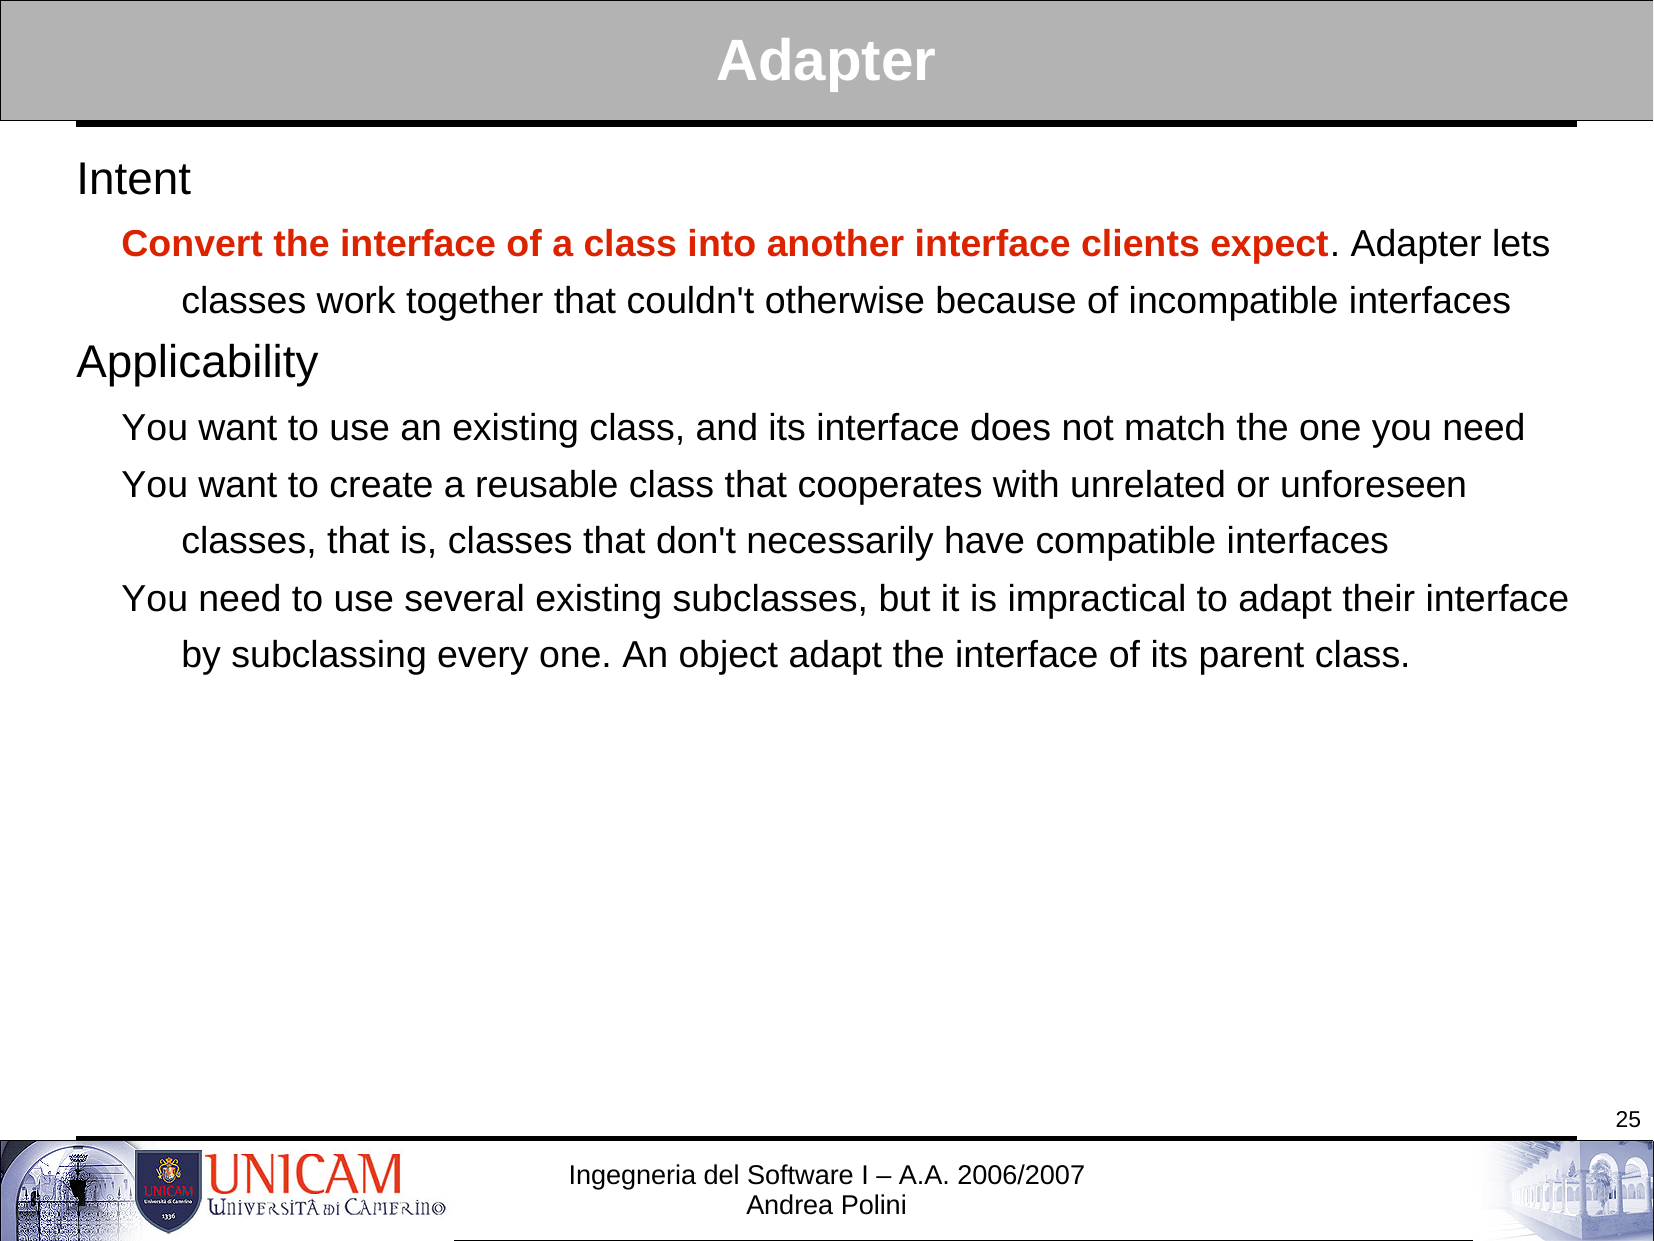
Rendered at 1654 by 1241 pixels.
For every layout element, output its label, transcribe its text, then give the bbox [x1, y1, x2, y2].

title Adapter [0, 0, 1653, 121]
list Intent Convert the interface of a class into another interface clients expect. Adapter lets classes work together that couldn't otherwise because of incompatible interfaces Applicability You want to use an existing class, and its interface does not match the one you need You want to create a reusable class that cooperates with unrelated or unforeseen classes, that is, classes that don't necessarily have compatible interfaces You need to use several existing subclasses, but it is impractical to adapt their interface by subclassing every one. An object adapt the interface of its parent class. [76, 152, 1577, 964]
picture [0, 1141, 454, 1241]
picture [1473, 1141, 1654, 1241]
